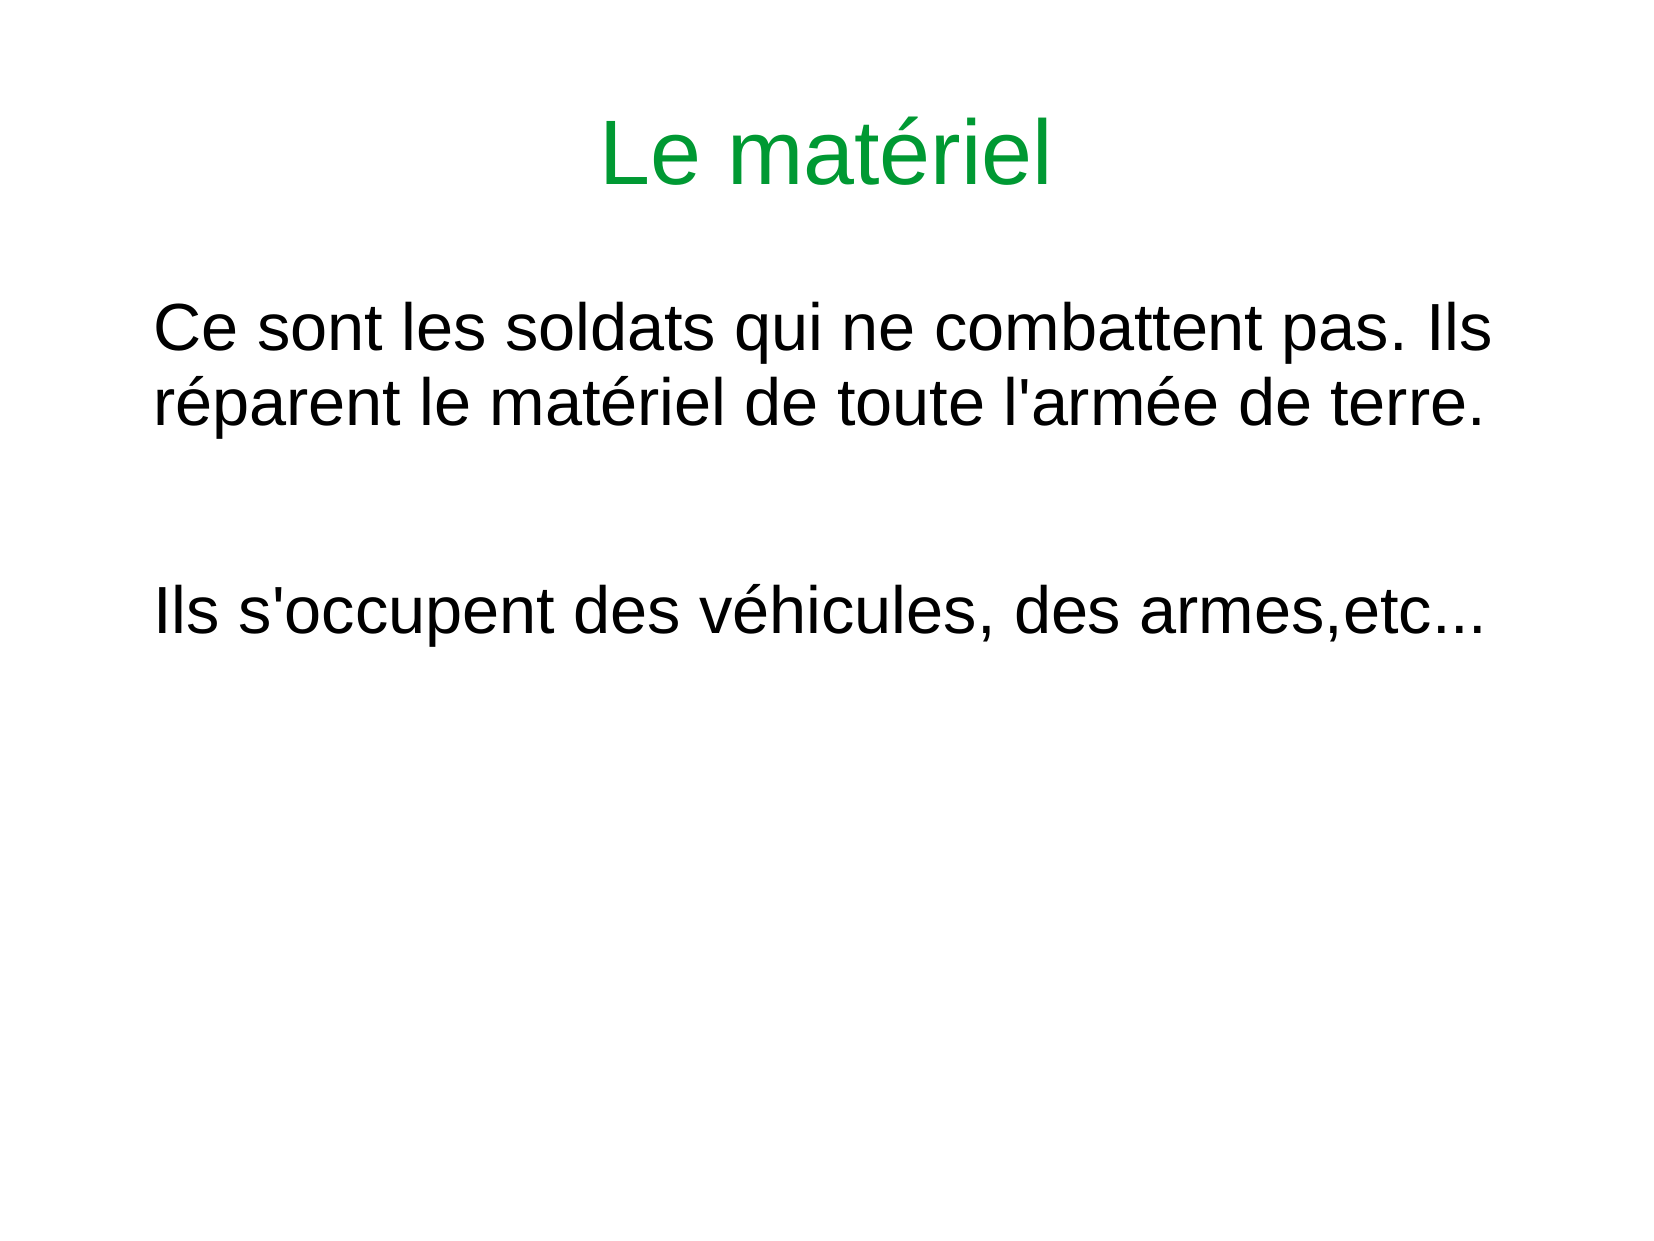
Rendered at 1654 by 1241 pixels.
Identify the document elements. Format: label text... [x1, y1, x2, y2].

list Ce sont les soldats qui ne combattent pas. Ils réparent le matériel de toute l'armée de terre. Ils s'occupent des véhicules, des armes,etc... [82, 290, 1571, 1109]
title Le matériel [82, 49, 1571, 257]
